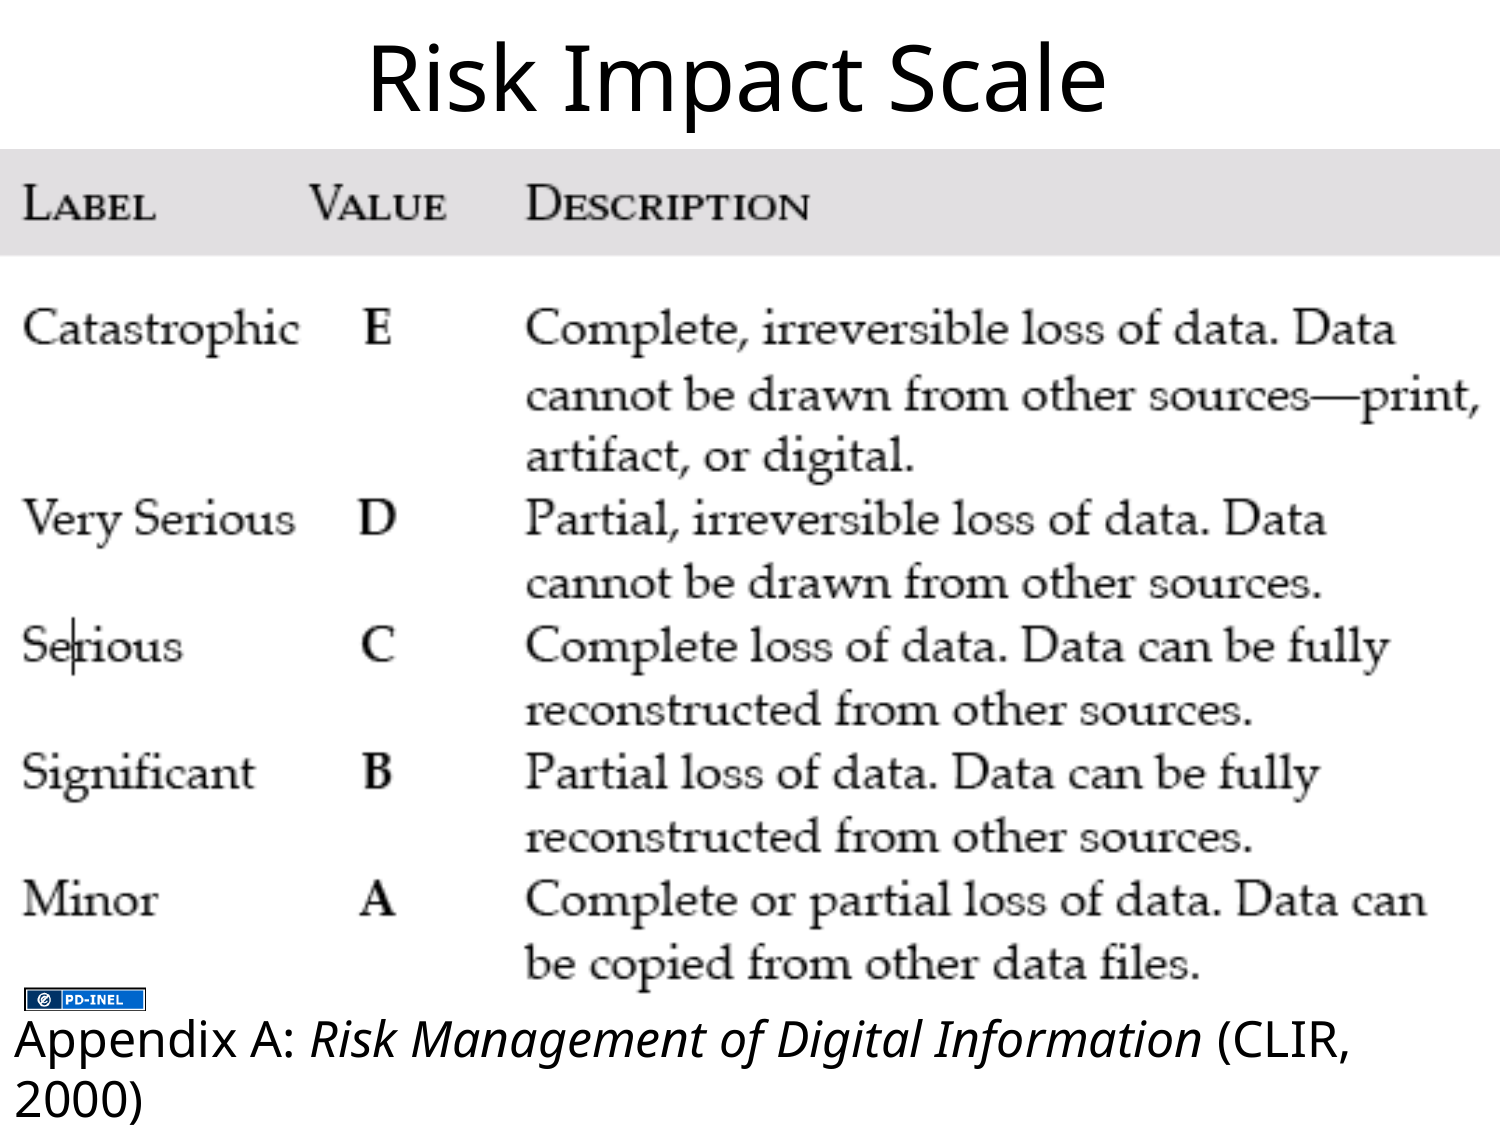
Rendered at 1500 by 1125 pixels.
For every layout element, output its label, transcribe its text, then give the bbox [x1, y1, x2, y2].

title Risk Impact Scale [99, 0, 1375, 149]
picture [0, 149, 1500, 1013]
text_box Appendix A: Risk Management of Digital Information (CLIR, 2000) [0, 1013, 1500, 1125]
